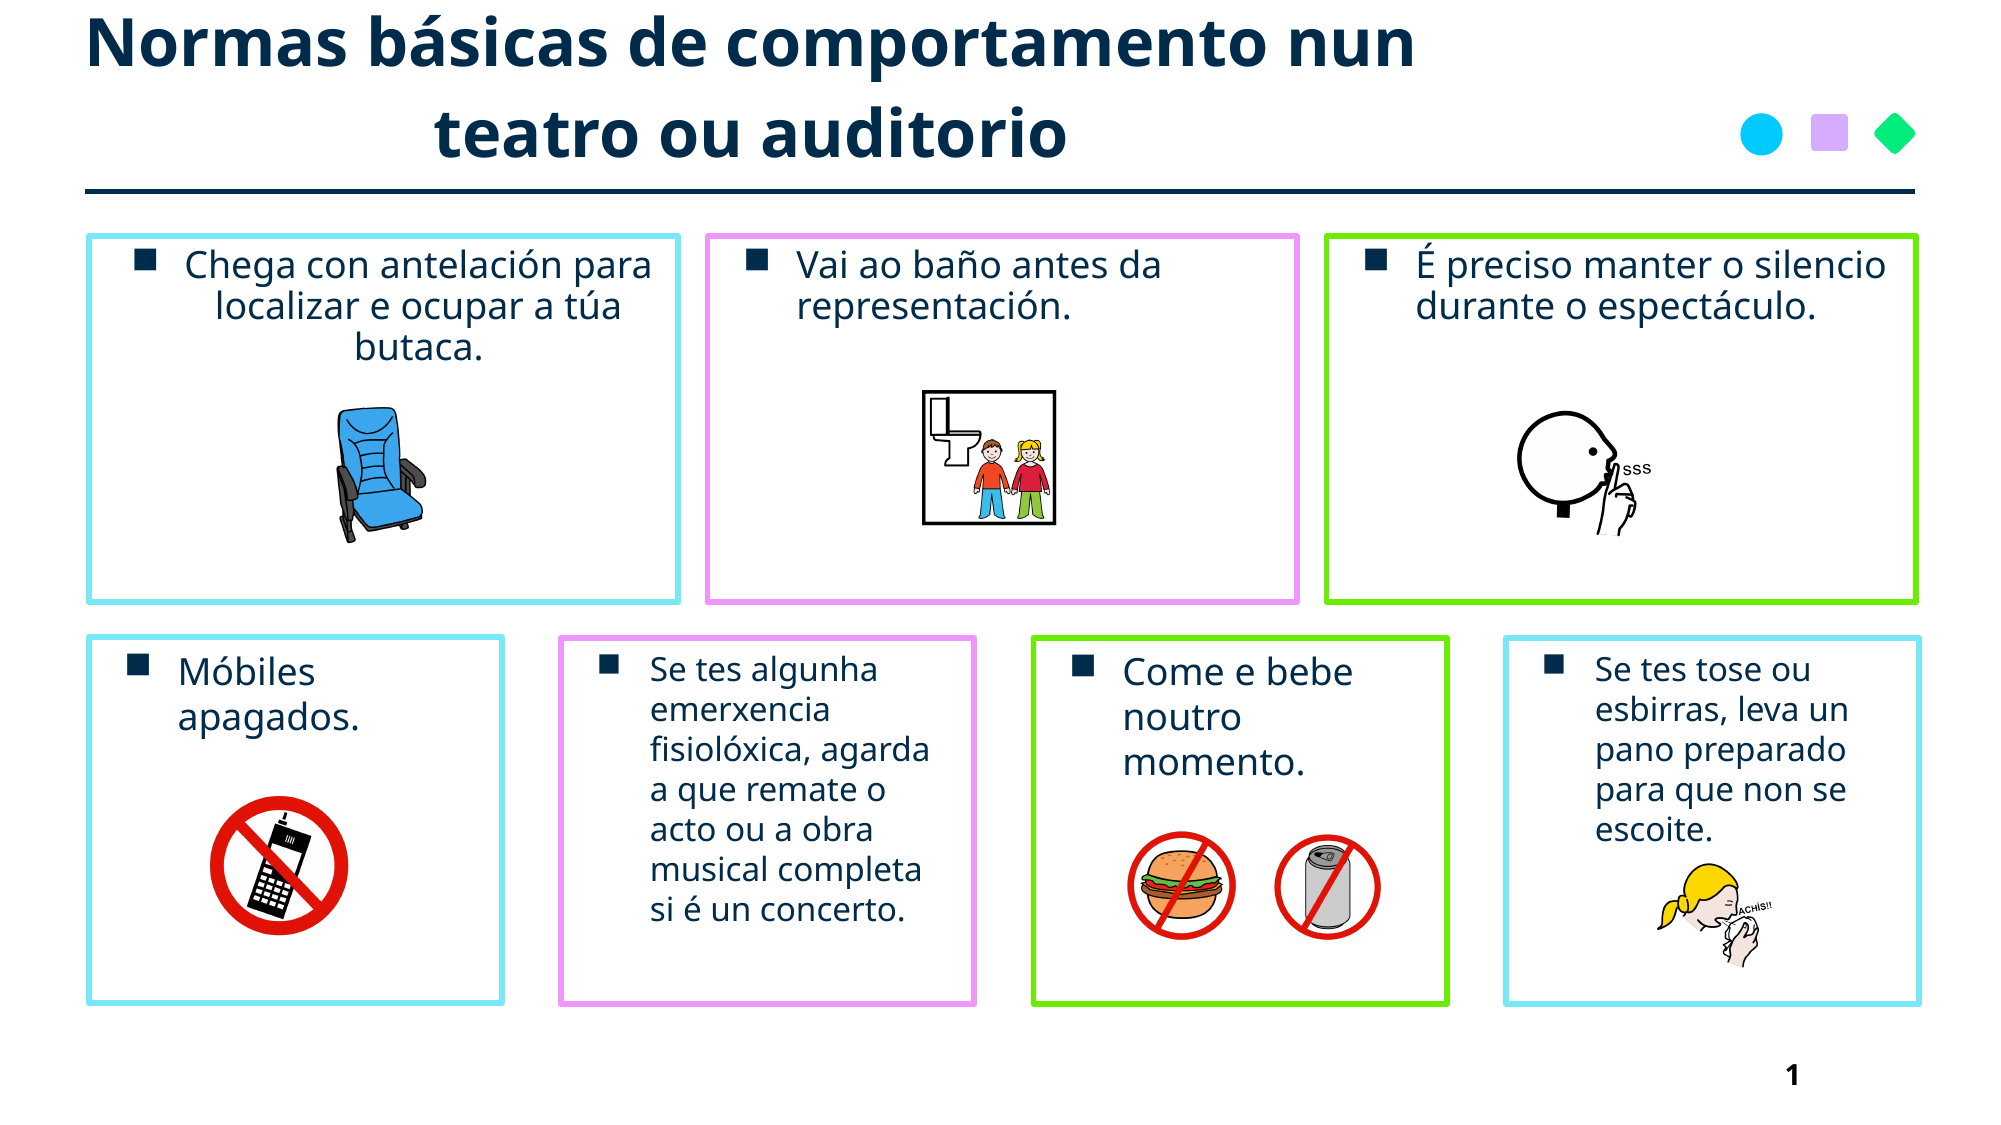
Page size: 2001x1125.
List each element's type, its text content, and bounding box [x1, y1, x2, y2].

title Normas básicas de comportamento nun teatro ou auditorio [84, 21, 1601, 178]
list Come e bebe noutro momento. [1033, 637, 1447, 1004]
list Se tes algunha emerxencia fisiolóxica, agarda a que remate o acto ou a obra musical completa si é un concerto. [561, 637, 975, 1004]
list Vai ao baño antes da representación. [707, 236, 1297, 603]
picture [1653, 856, 1772, 975]
picture [1269, 829, 1386, 945]
list Chega con antelación para localizar e ocupar a túa butaca. [88, 236, 679, 603]
picture [915, 383, 1063, 532]
picture [1122, 826, 1241, 945]
list Móbiles apagados. [88, 637, 502, 1004]
picture [1514, 403, 1656, 545]
list É preciso manter o silencio durante o espectáculo. [1326, 236, 1916, 603]
list Se tes tose ou esbirras, leva un pano preparado para que non se escoite. [1505, 637, 1920, 1004]
picture [307, 401, 455, 550]
picture [205, 791, 353, 940]
